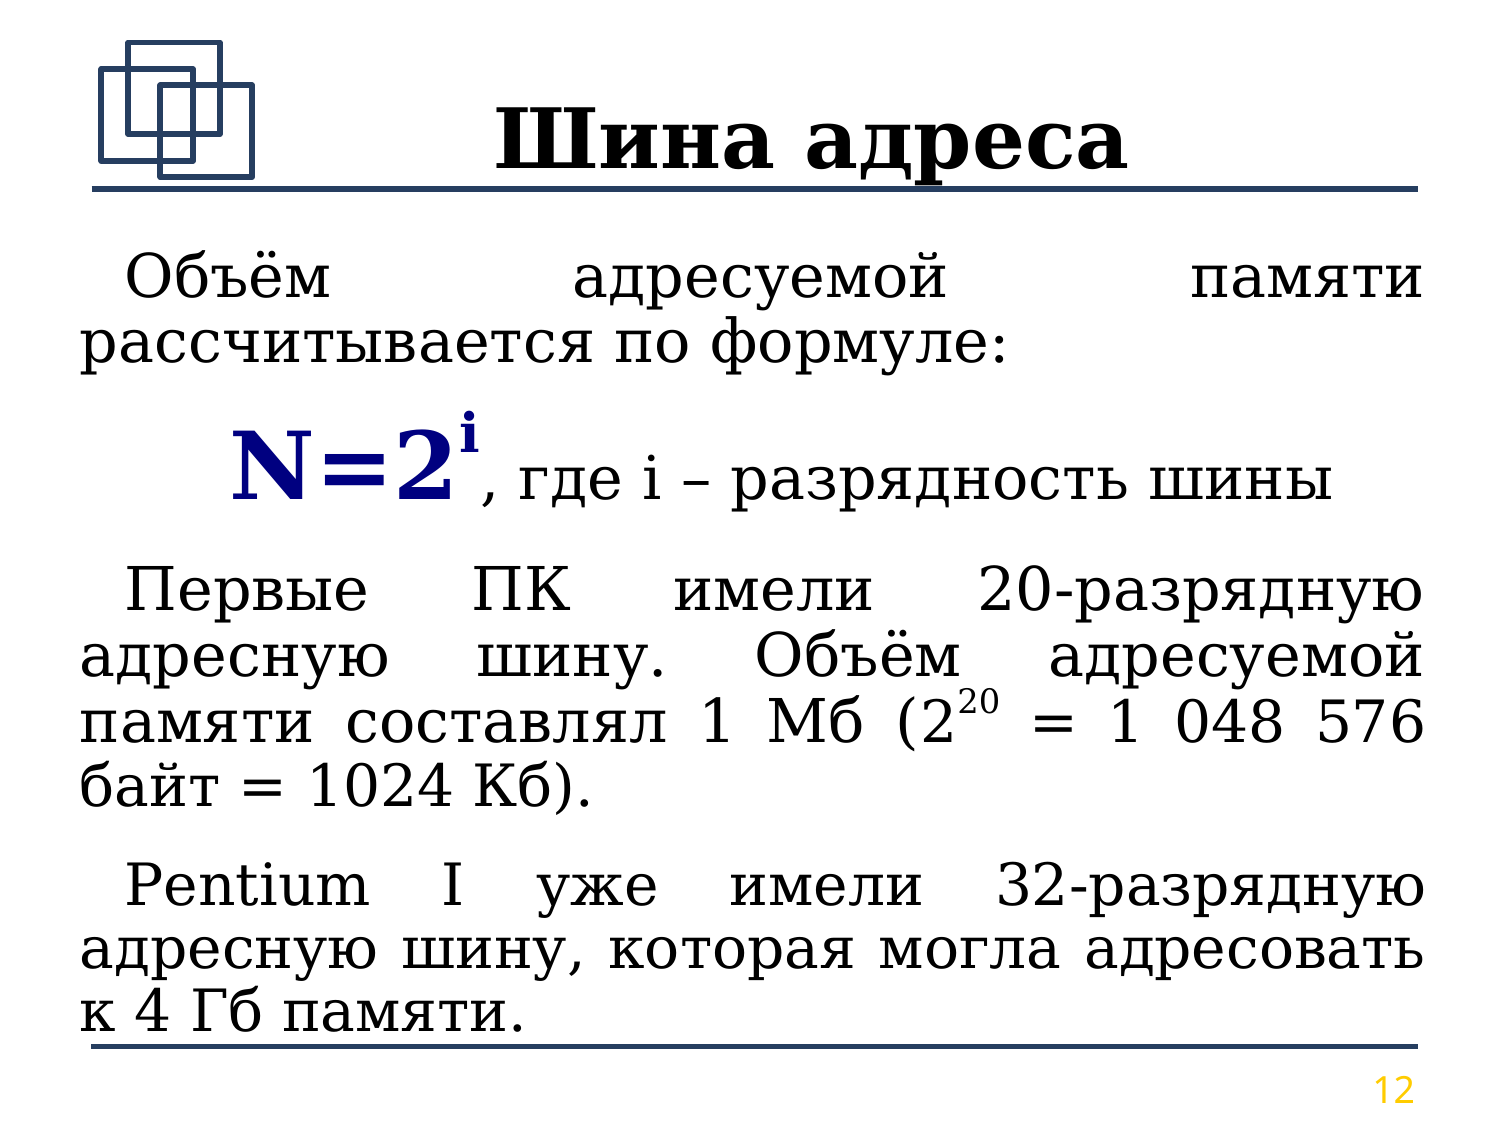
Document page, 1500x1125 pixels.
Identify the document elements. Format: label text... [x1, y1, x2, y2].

text_box Объём адресуемой памяти рассчитывается по формуле: N=2i, где i – разрядность шины Первые ПК имели 20-разрядную адресную шину. Объём адресуемой памяти составлял 1 Мб (220 = 1 048 576 байт = 1024 Кб). Pentium I уже имели 32-разрядную адресную шину, которая могла адресовать к 4 Гб памяти. [64, 237, 1442, 1096]
text_box Шина адреса [177, 49, 1447, 221]
